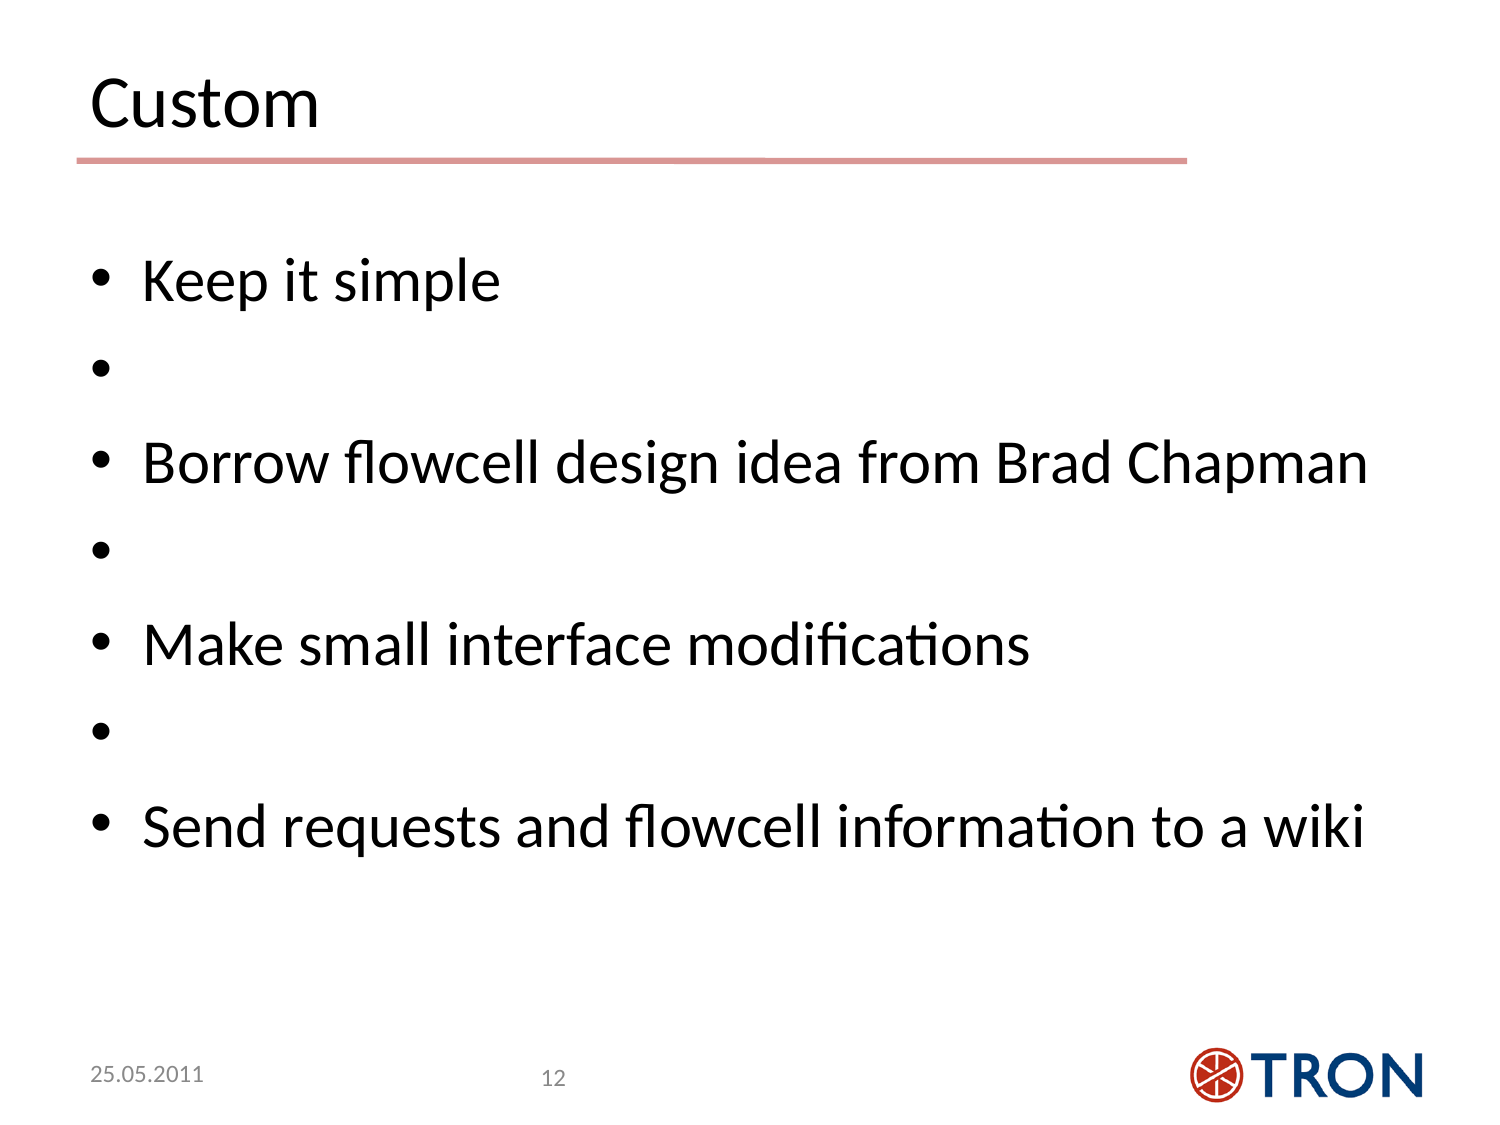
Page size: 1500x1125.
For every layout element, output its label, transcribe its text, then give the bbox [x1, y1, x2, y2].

title Custom [75, 45, 1426, 150]
text_box [525, 1046, 876, 1107]
text_box 25.05.2011 [75, 1042, 426, 1103]
list Keep it simple Borrow flowcell design idea from Brad Chapman Make small interface modifications Send requests and flowcell information to a wiki [75, 231, 1426, 975]
